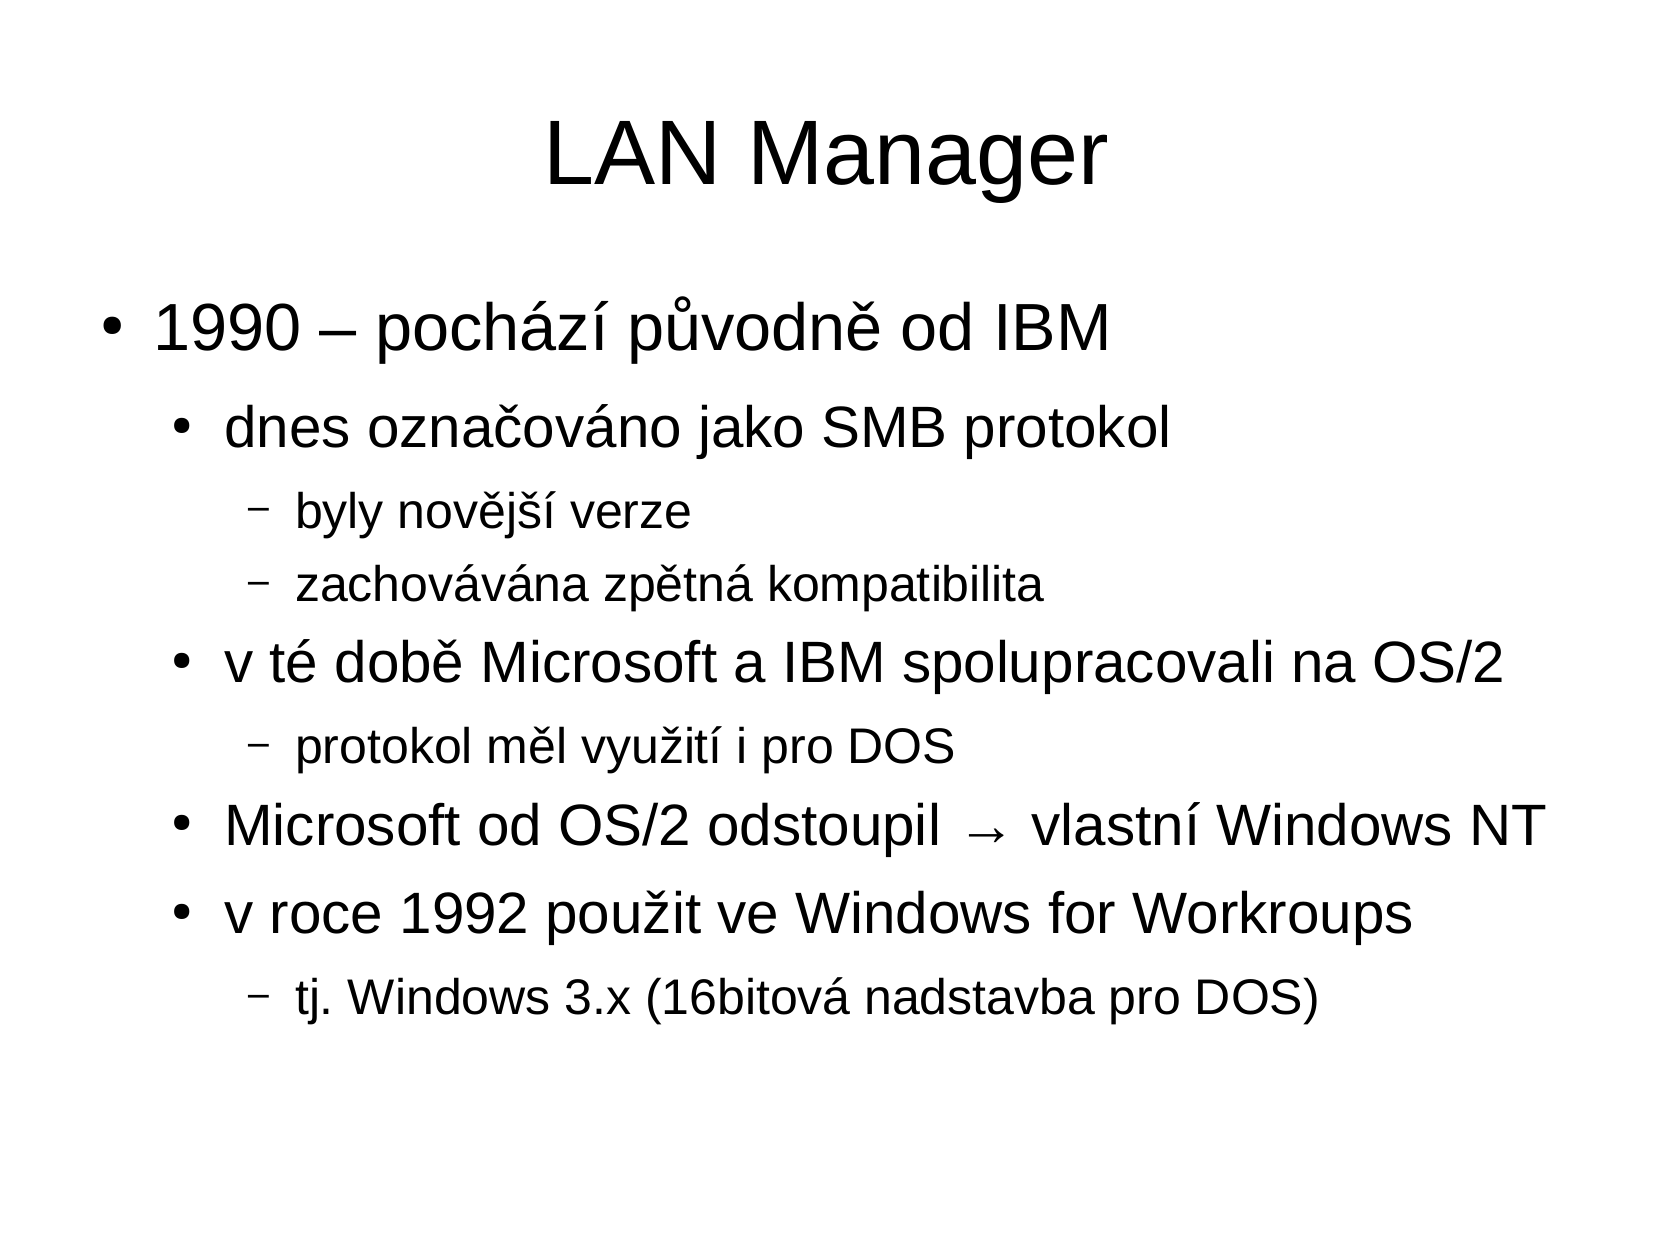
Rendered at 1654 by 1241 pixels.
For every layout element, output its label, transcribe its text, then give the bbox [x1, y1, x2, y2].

list 1990 – pochází původně od IBM dnes označováno jako SMB protokol byly novější verze zachovávána zpětná kompatibilita v té době Microsoft a IBM spolupracovali na OS/2 protokol měl využití i pro DOS Microsoft od OS/2 odstoupil → vlastní Windows NT v roce 1992 použit ve Windows for Workroups tj. Windows 3.x (16bitová nadstavba pro DOS) [82, 290, 1571, 1109]
title LAN Manager [82, 49, 1571, 257]
